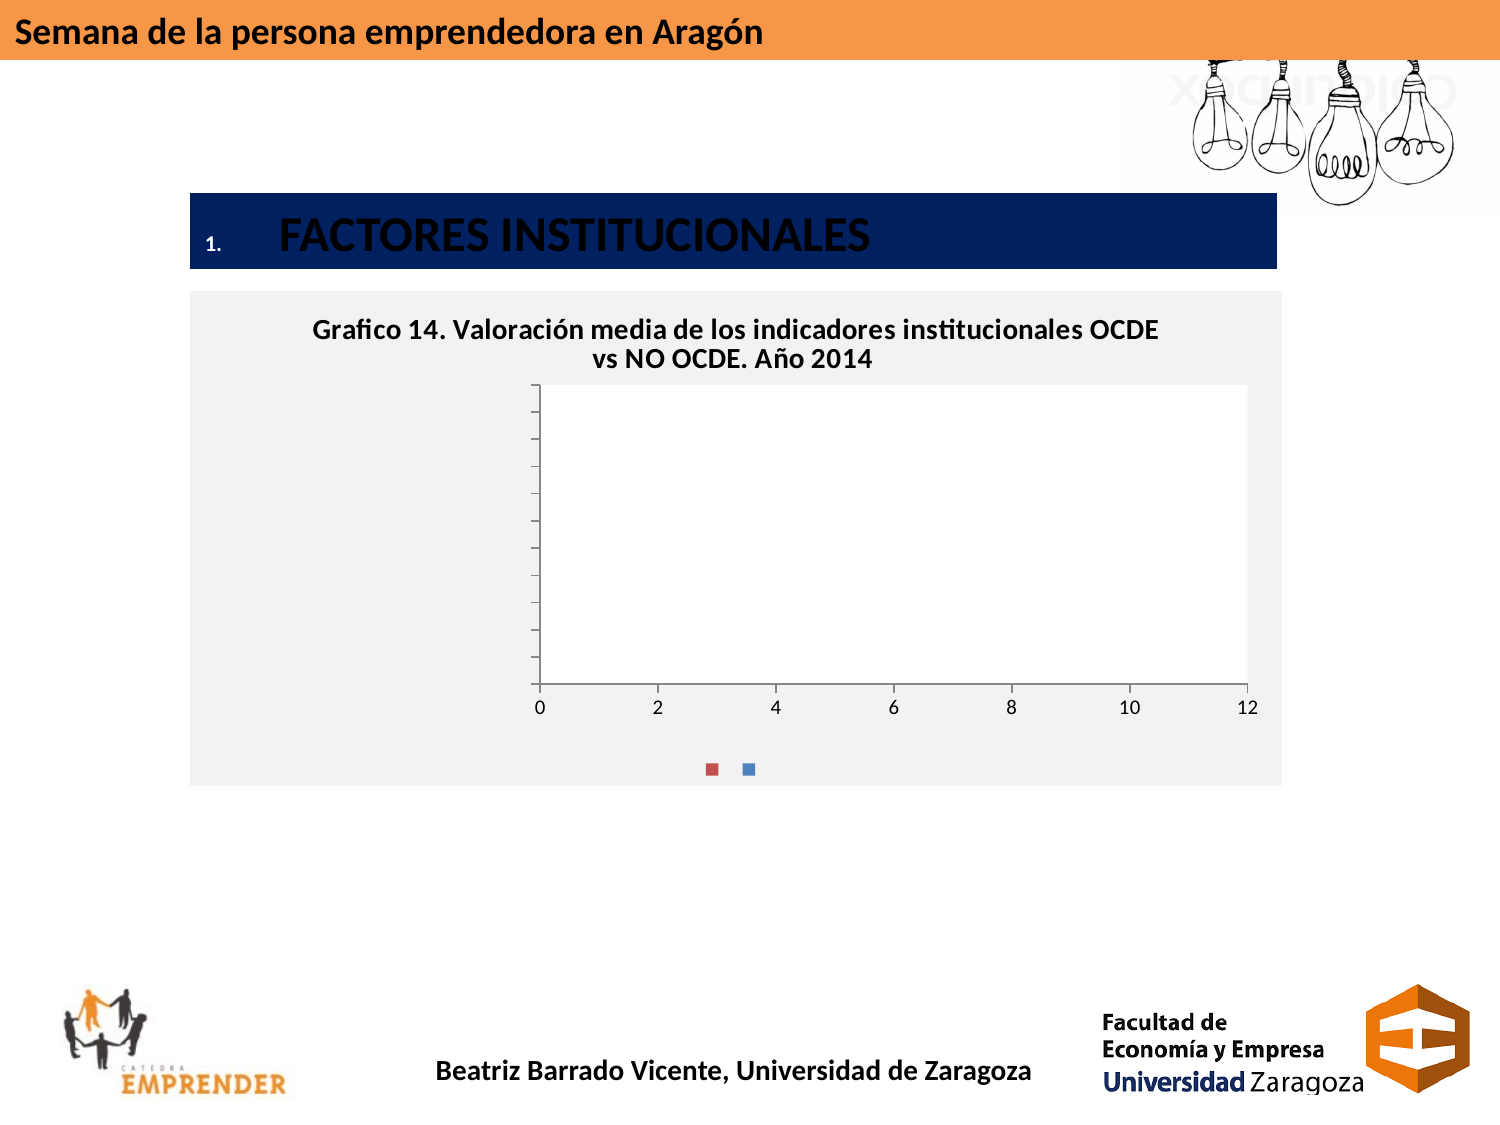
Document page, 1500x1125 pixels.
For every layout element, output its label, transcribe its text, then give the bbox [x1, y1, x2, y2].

picture [12, 984, 336, 1099]
text_box Beatriz Barrado Vicente, Universidad de Zaragoza [420, 1044, 1048, 1095]
text_box Semana de la persona emprendedora en Aragón [0, 0, 1500, 60]
picture [1116, 60, 1500, 215]
chart [190, 290, 1282, 786]
picture [1092, 984, 1471, 1095]
text_box FACTORES INSTITUCIONALES [190, 193, 1277, 269]
